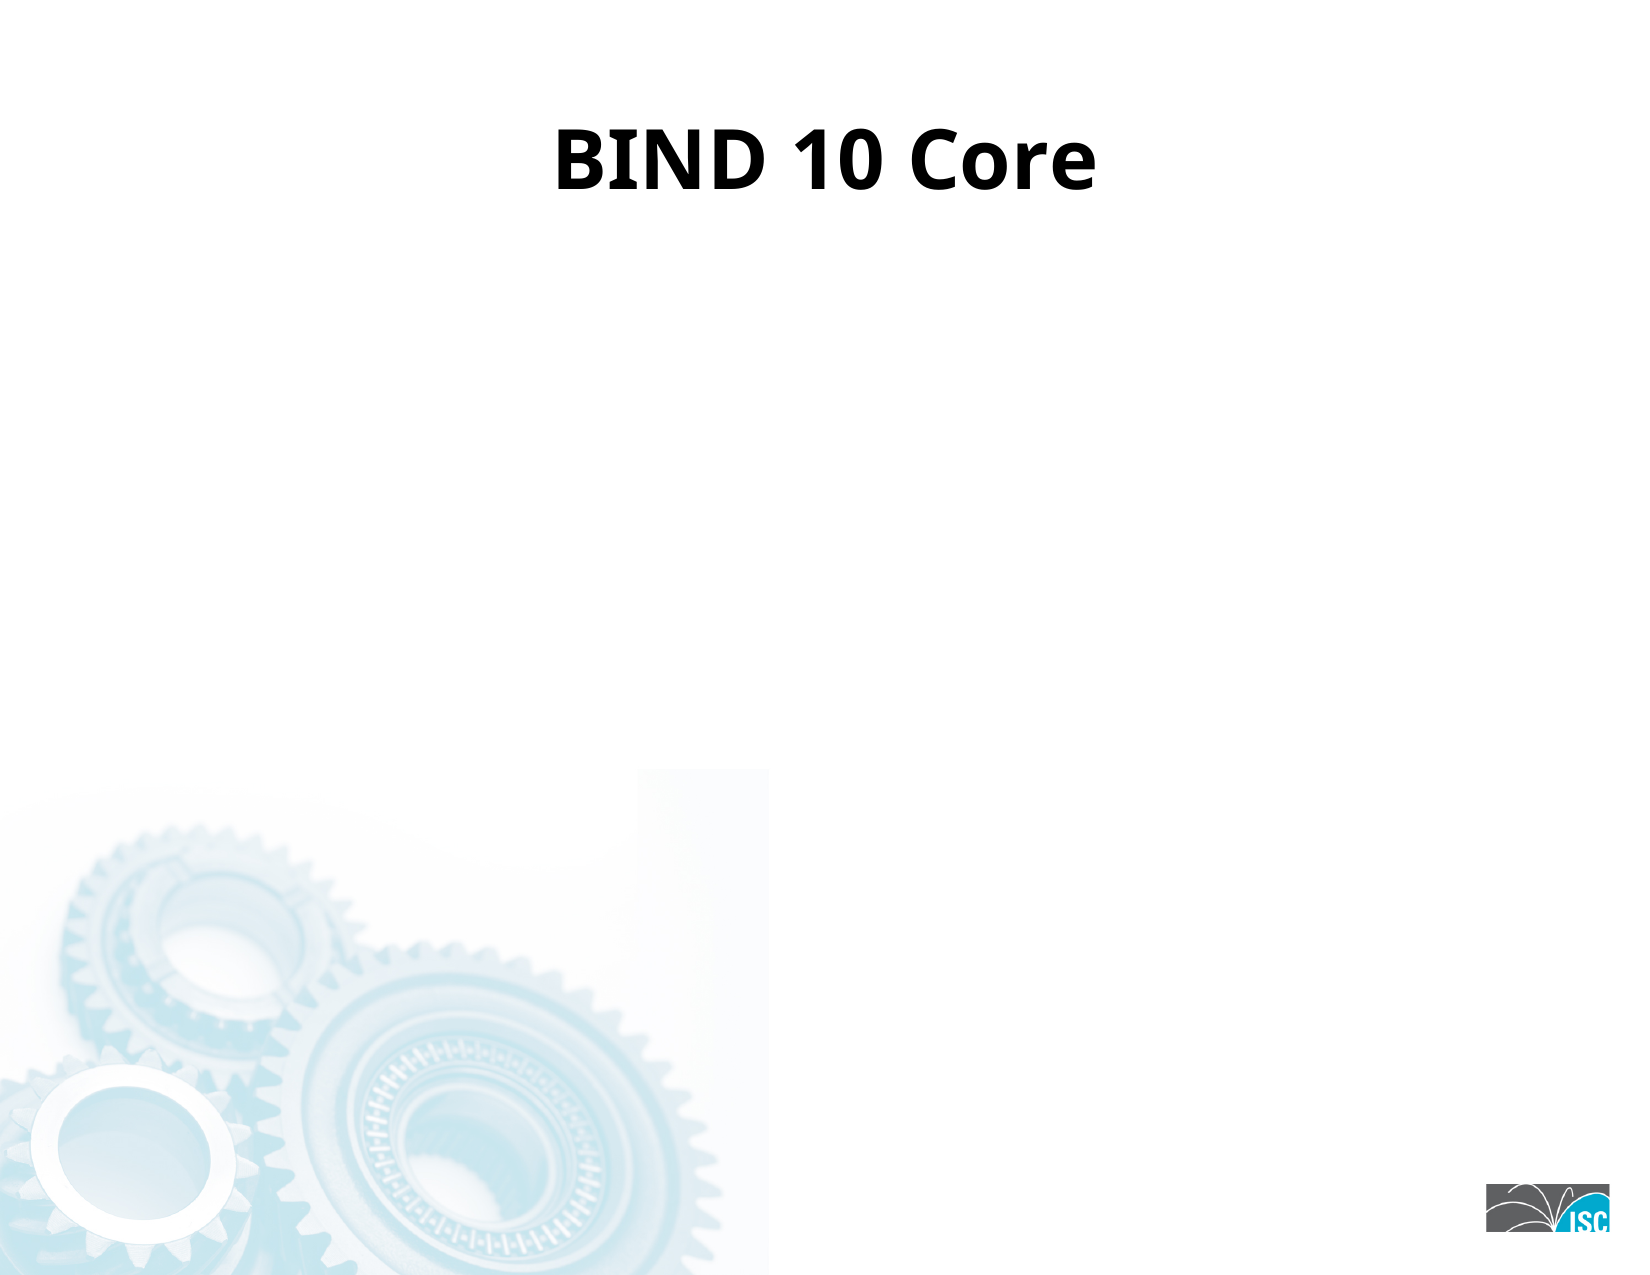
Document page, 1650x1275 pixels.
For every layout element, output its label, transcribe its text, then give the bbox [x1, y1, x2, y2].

title BIND 10 Core [82, 35, 1568, 280]
picture [0, 0, 1650, 1275]
